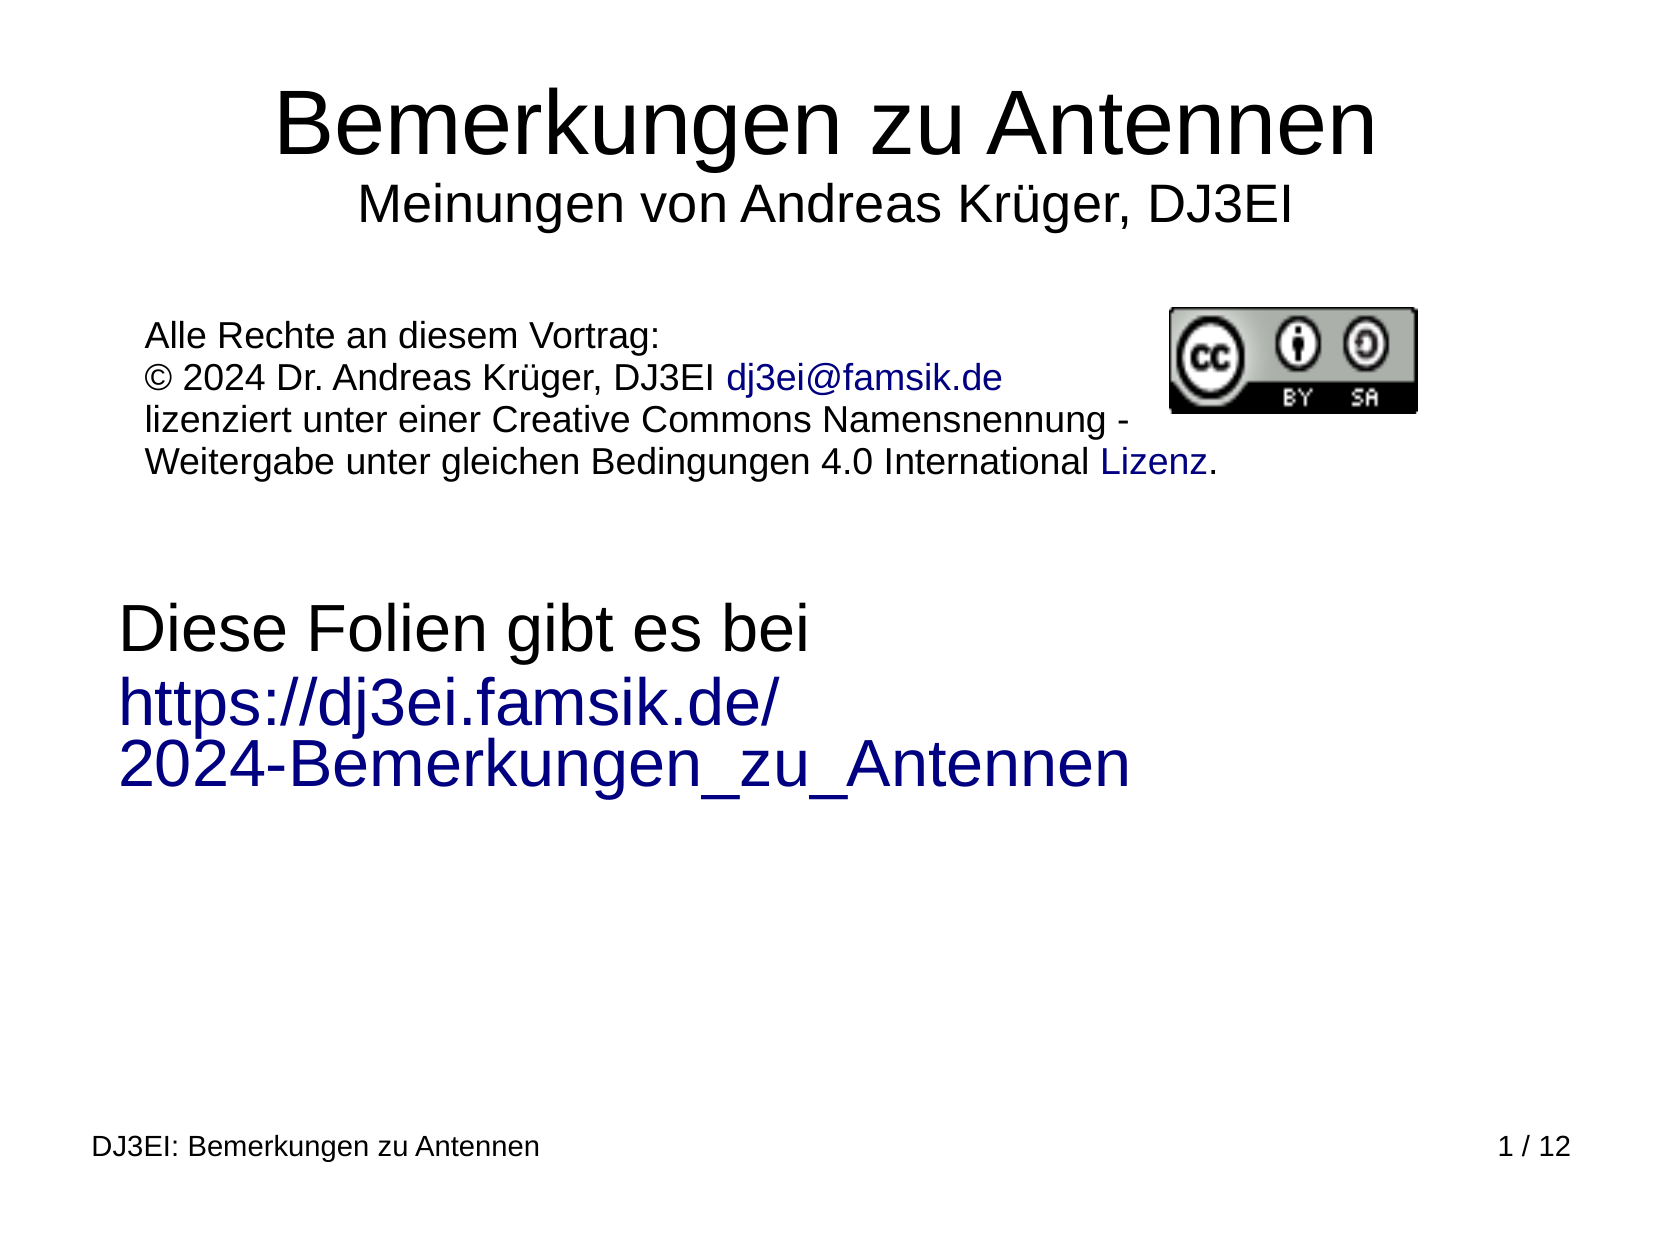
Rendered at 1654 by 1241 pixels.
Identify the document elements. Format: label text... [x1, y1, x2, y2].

picture [1169, 307, 1418, 414]
title Bemerkungen zu Antennen Meinungen von Andreas Krüger, DJ3EI [82, 49, 1571, 257]
text_box Alle Rechte an diesem Vortrag: © 2024 Dr. Andreas Krüger, DJ3EI dj3ei@famsik.de lizenziert unter einer Creative Commons Namensnennung - Weitergabe unter gleichen Bedingungen 4.0 International Lizenz. [129, 307, 1583, 526]
list Diese Folien gibt es bei https://dj3ei.famsik.de/ 2024-Bemerkungen_zu_Antennen [47, 590, 1158, 827]
